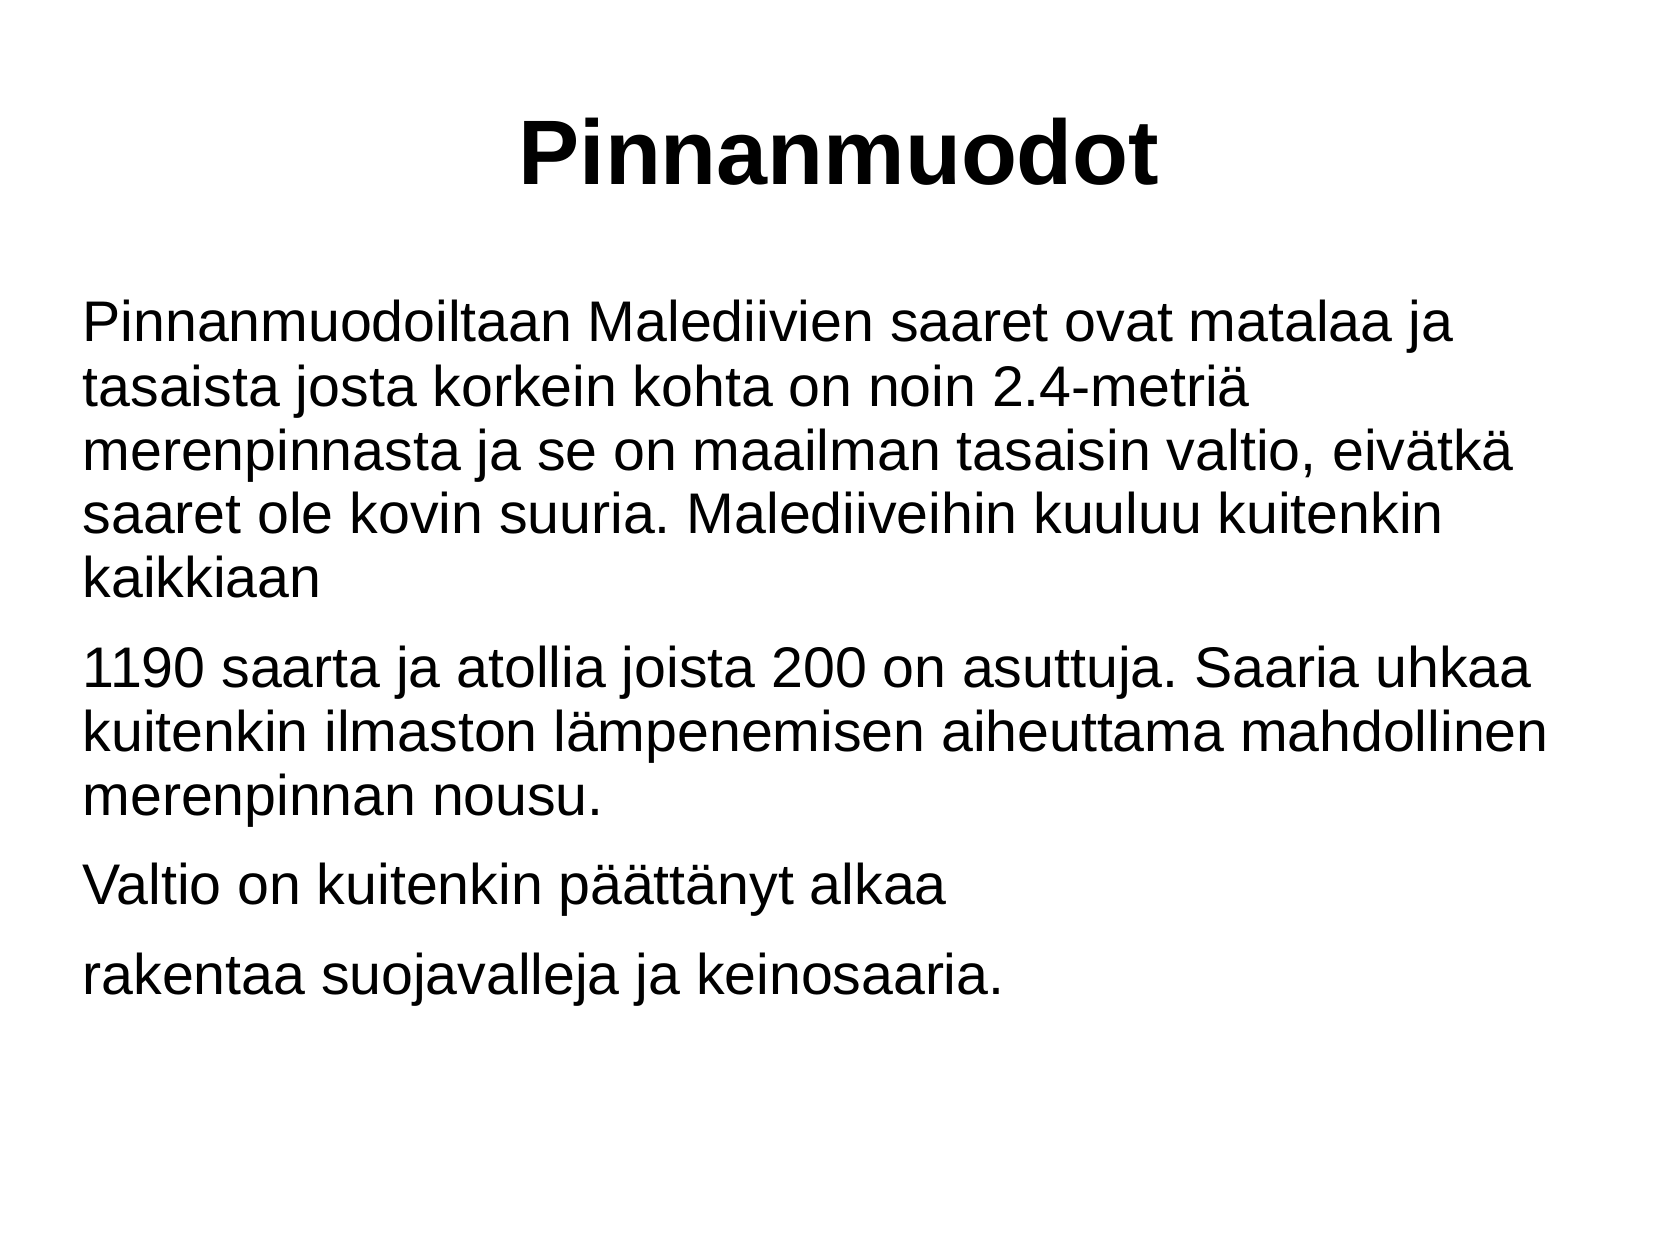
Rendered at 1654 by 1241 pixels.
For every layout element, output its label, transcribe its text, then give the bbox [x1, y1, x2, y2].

title Pinnanmuodot [82, 49, 1571, 257]
list Pinnanmuodoiltaan Malediivien saaret ovat matalaa ja tasaista josta korkein kohta on noin 2.4-metriä merenpinnasta ja se on maailman tasaisin valtio, eivätkä saaret ole kovin suuria. Malediiveihin kuuluu kuitenkin kaikkiaan 1190 saarta ja atollia joista 200 on asuttuja. Saaria uhkaa kuitenkin ilmaston lämpenemisen aiheuttama mahdollinen merenpinnan nousu. Valtio on kuitenkin päättänyt alkaa rakentaa suojavalleja ja keinosaaria. [82, 290, 1571, 1010]
